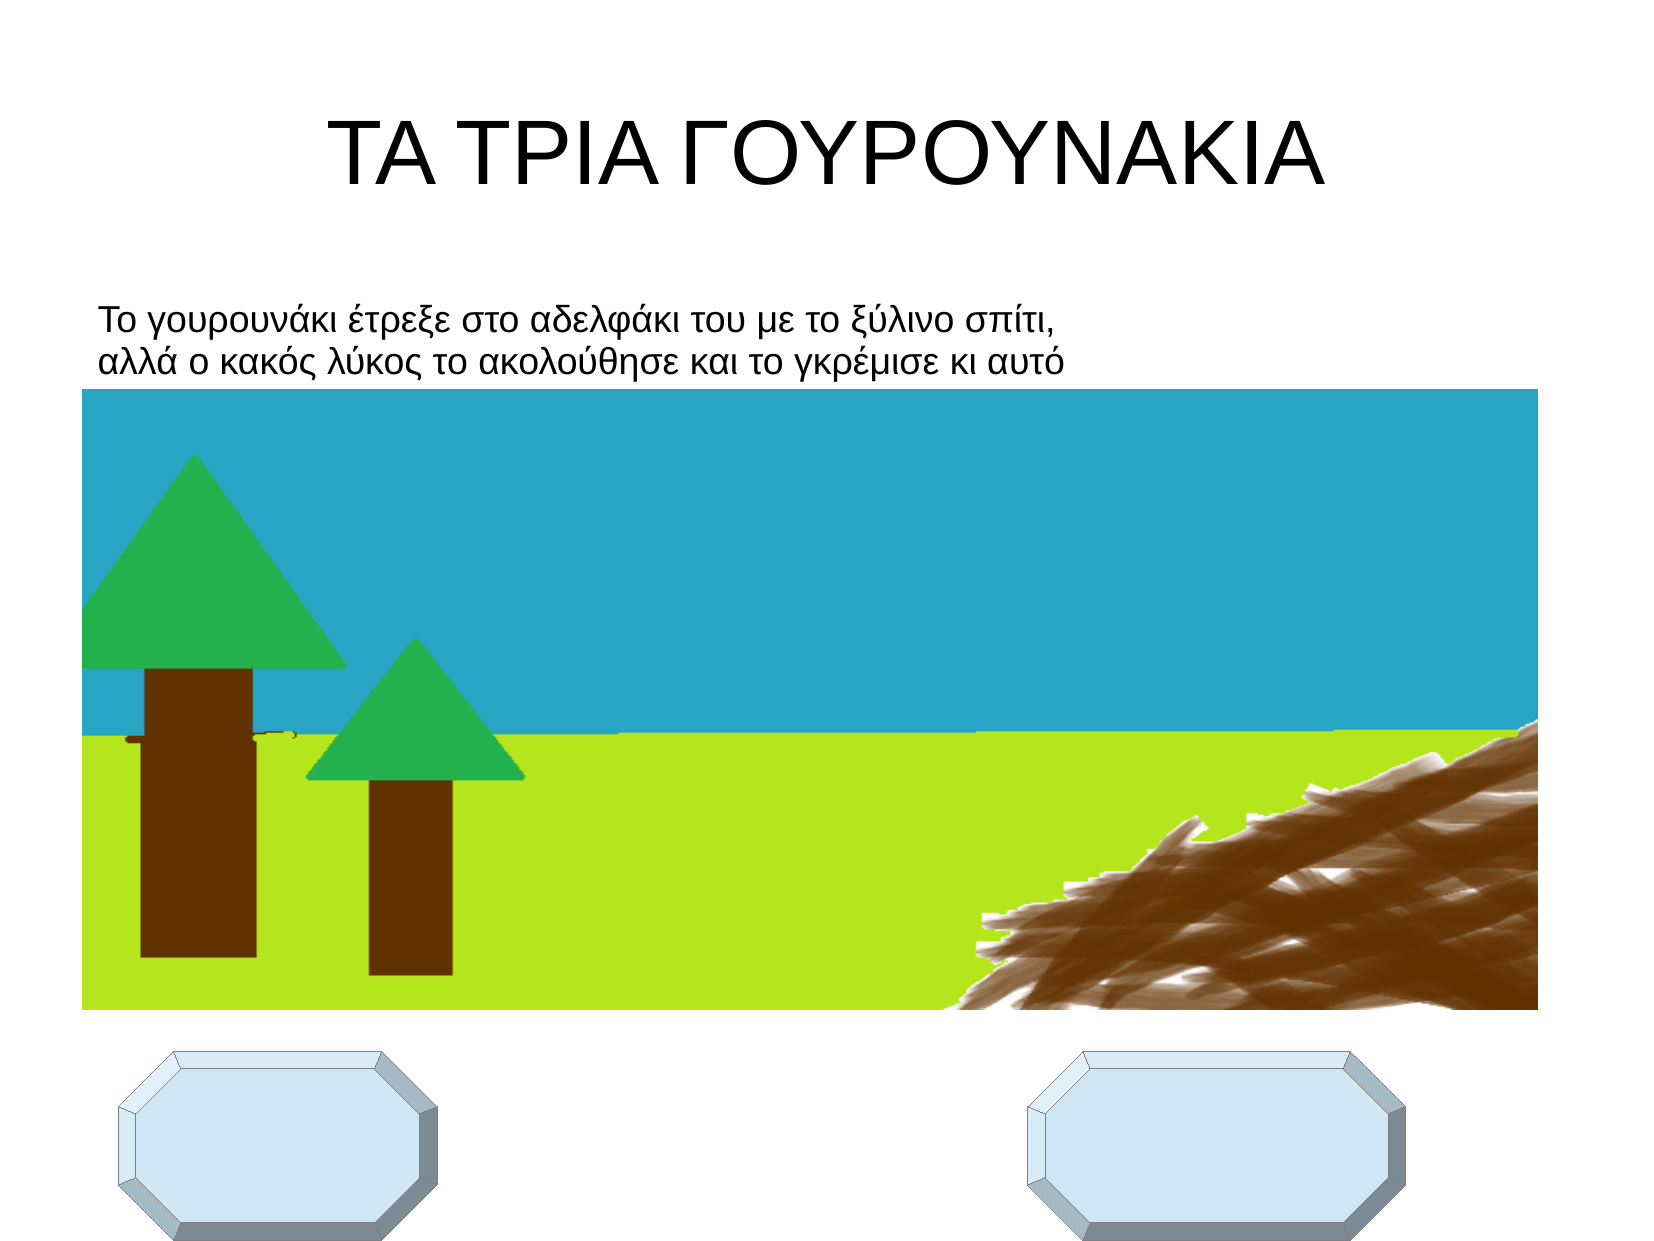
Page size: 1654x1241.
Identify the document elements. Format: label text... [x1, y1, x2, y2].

text_box [118, 1051, 438, 1241]
picture [82, 389, 1538, 1010]
title ΤΑ ΤΡΙΑ ΓΟΥΡΟΥΝΑΚΙΑ [82, 49, 1571, 257]
text_box [1027, 1052, 1406, 1241]
text_box Το γουρουνάκι έτρεξε στο αδελφάκι του με το ξύλινο σπίτι, αλλά ο κακός λύκος το ακολούθησε και το γκρέμισε κι αυτό [82, 290, 1538, 389]
